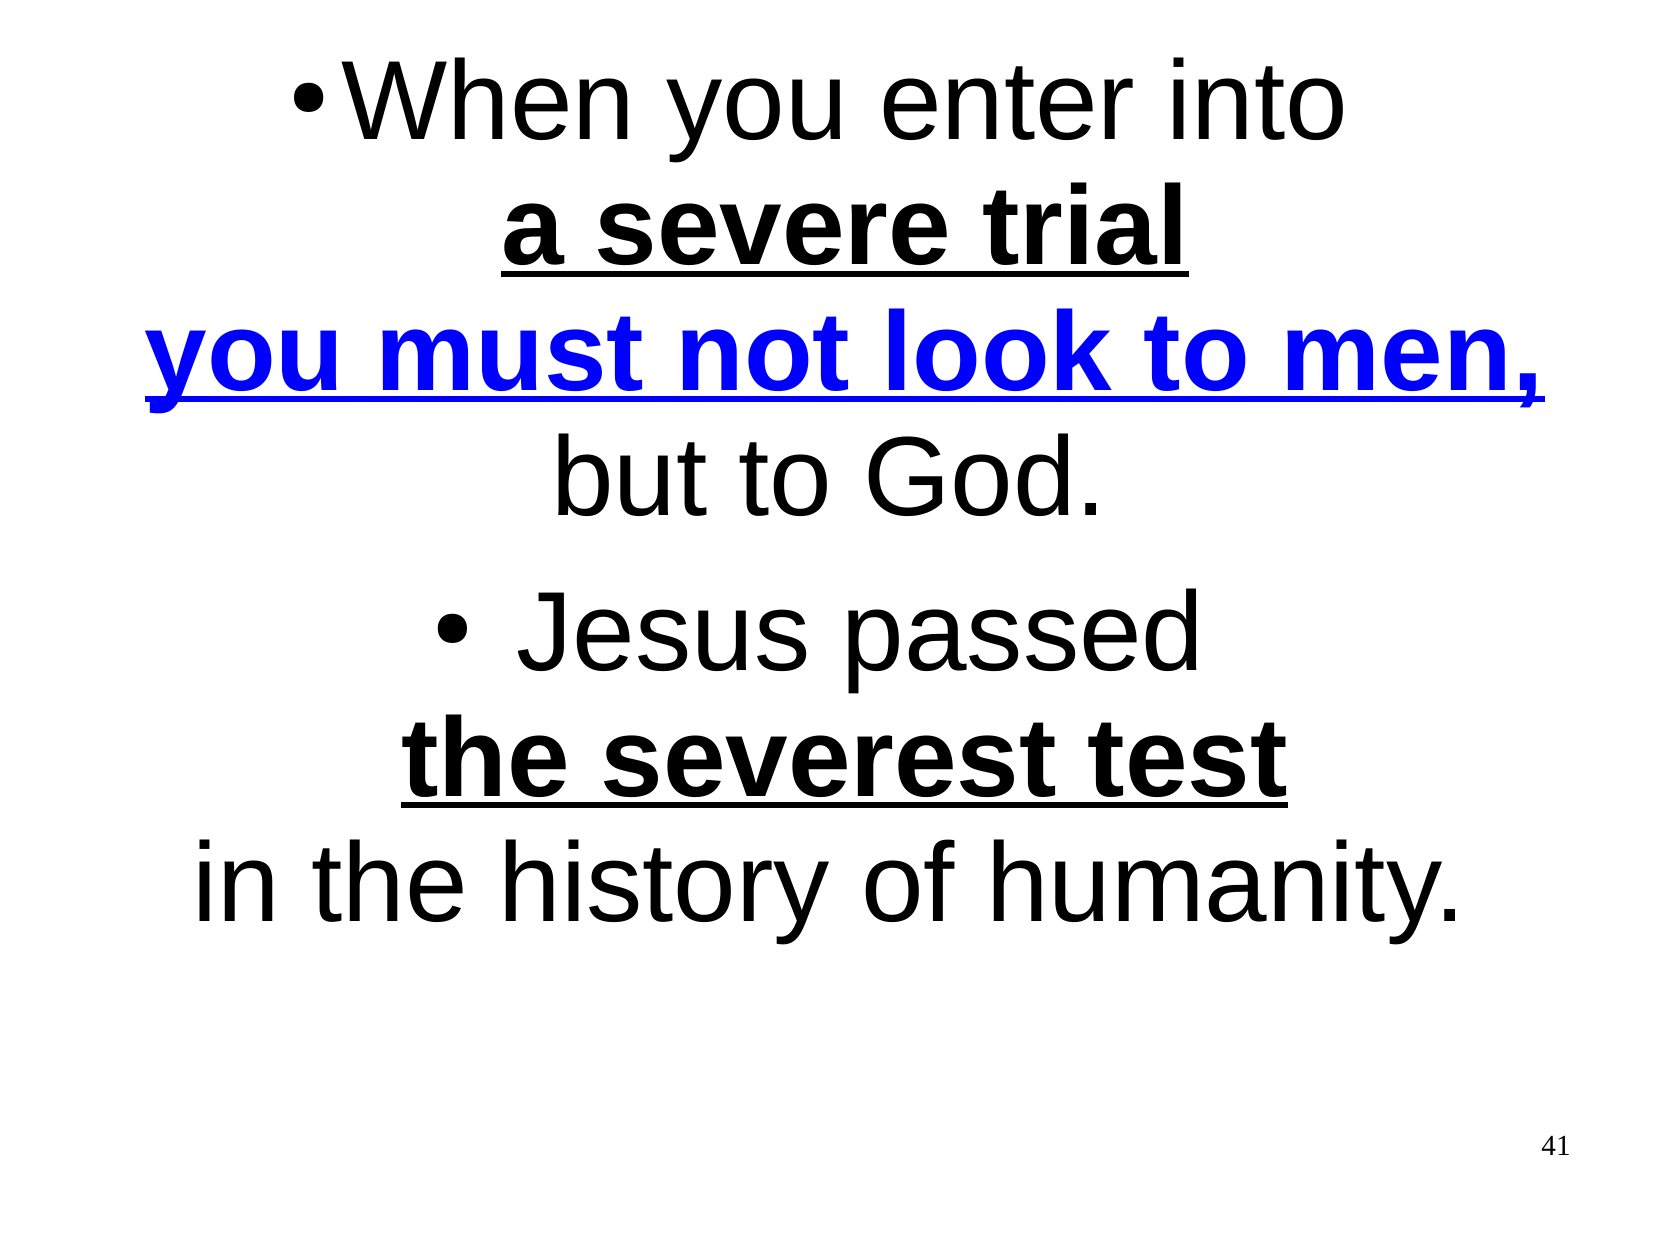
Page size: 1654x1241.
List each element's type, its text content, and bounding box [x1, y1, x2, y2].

list When you enter into a severe trial you must not look to men, but to God. Jesus passed the severest test in the history of humanity. [37, 37, 1613, 1238]
